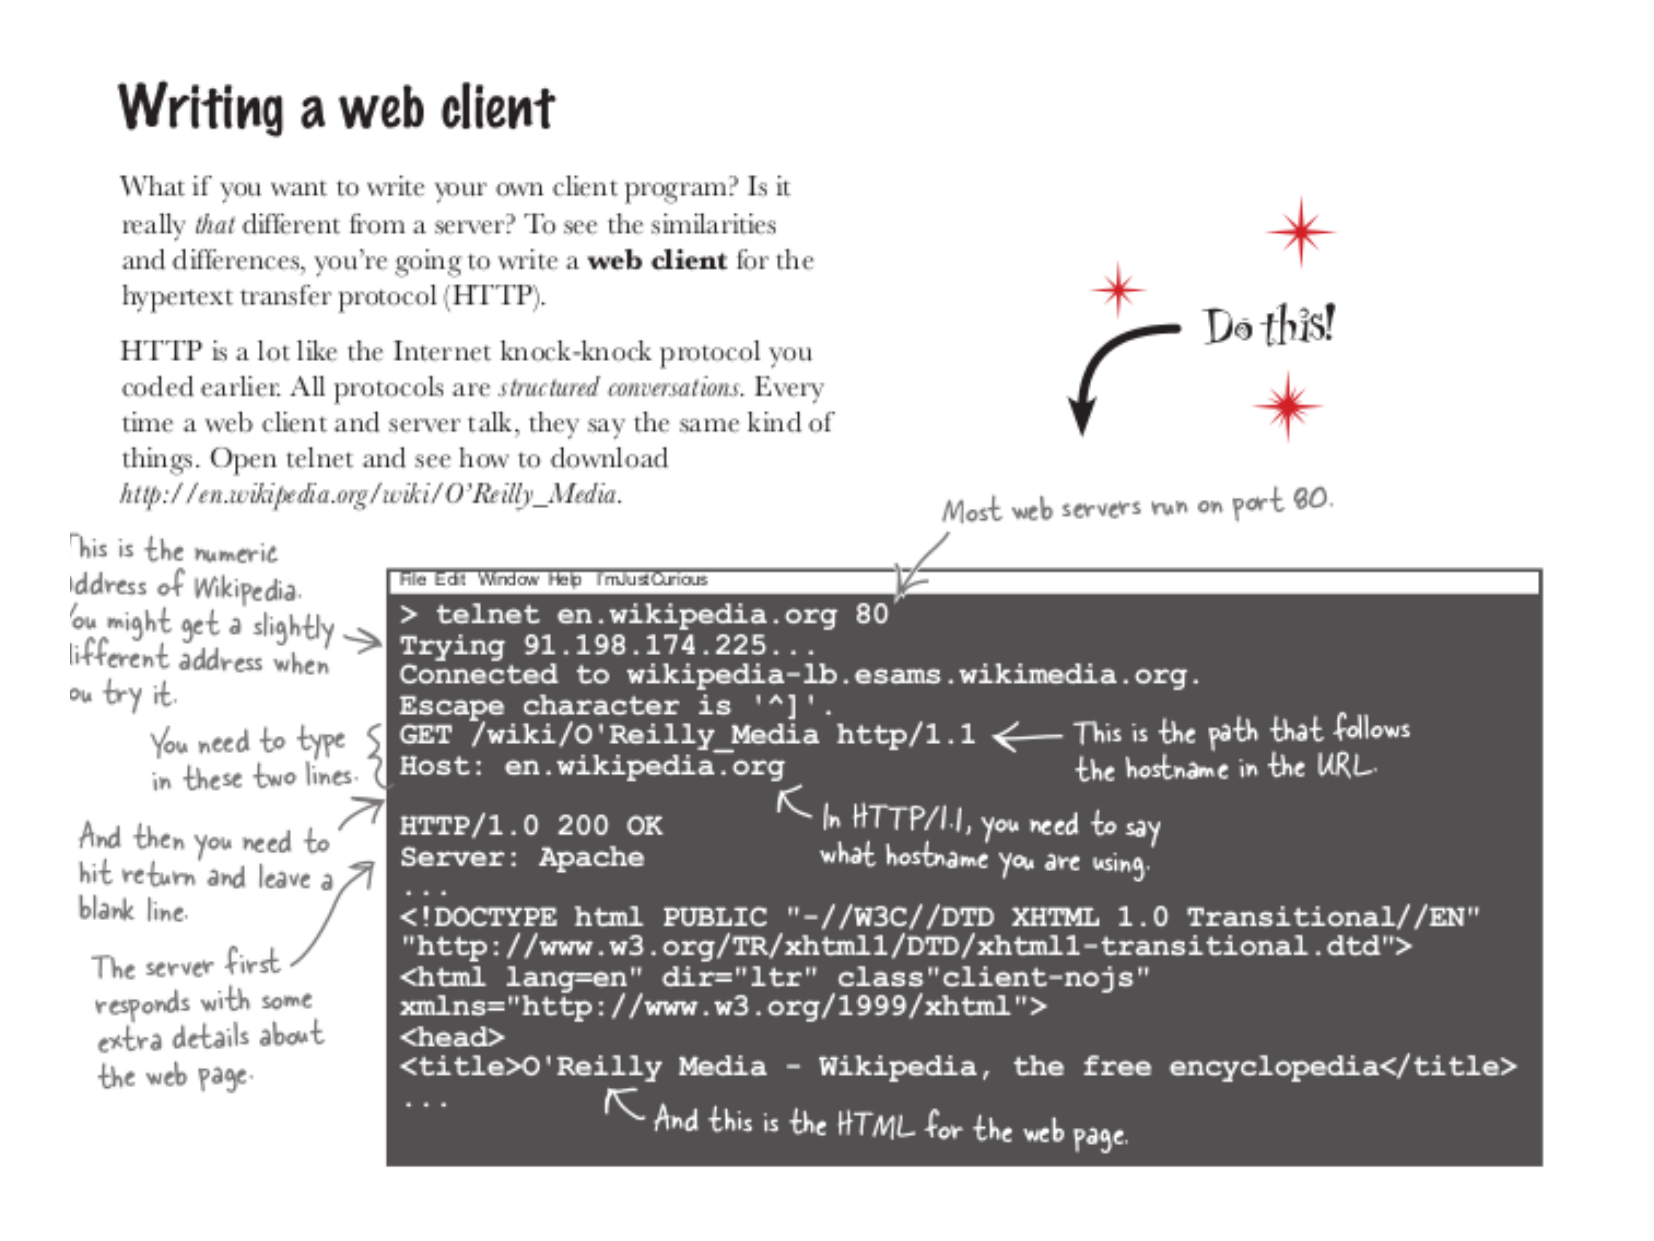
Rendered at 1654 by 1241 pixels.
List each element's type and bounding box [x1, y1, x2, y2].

picture [70, 47, 1583, 1205]
